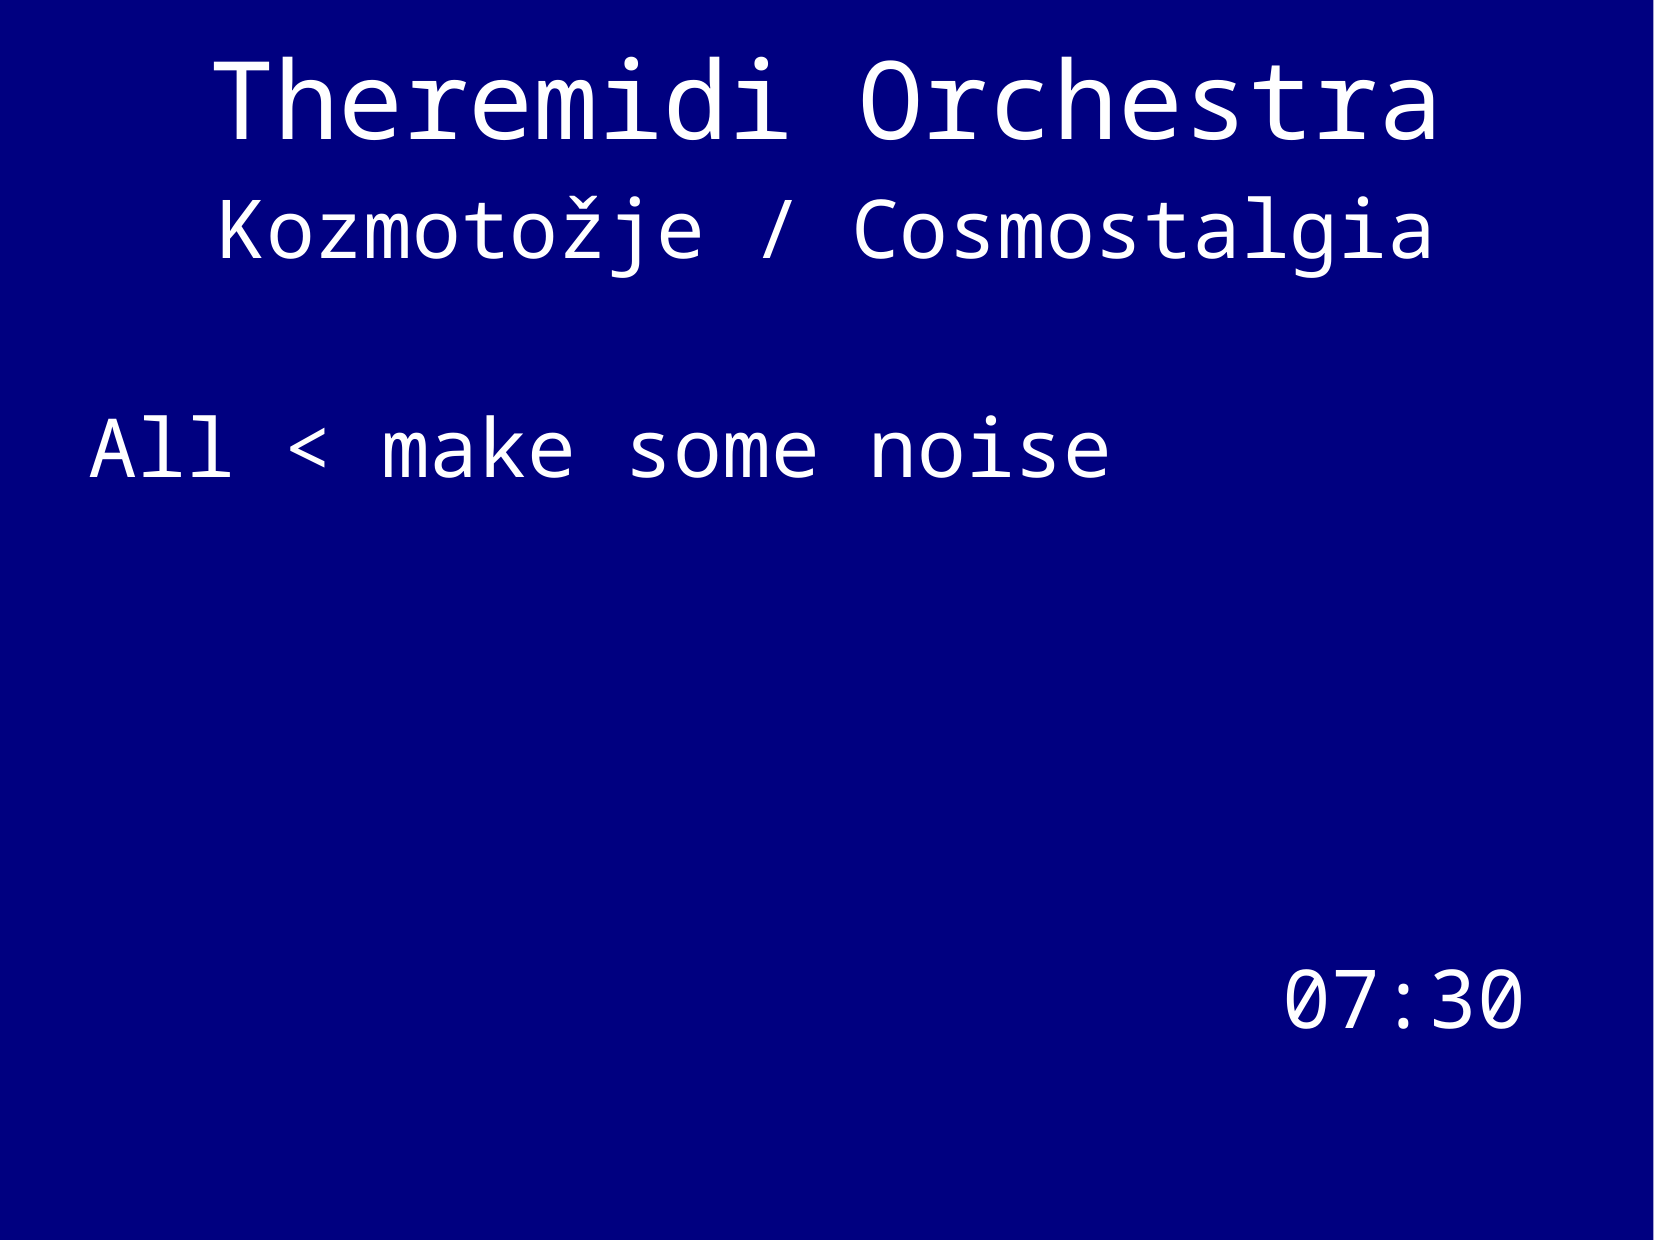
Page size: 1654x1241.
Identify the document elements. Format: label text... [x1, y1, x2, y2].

text_box 07:30 [1282, 900, 1620, 1096]
subtitle All < make some noise [88, 272, 1566, 1063]
title Theremidi Orchestra Kozmotožje / Cosmostalgia [82, 49, 1571, 257]
